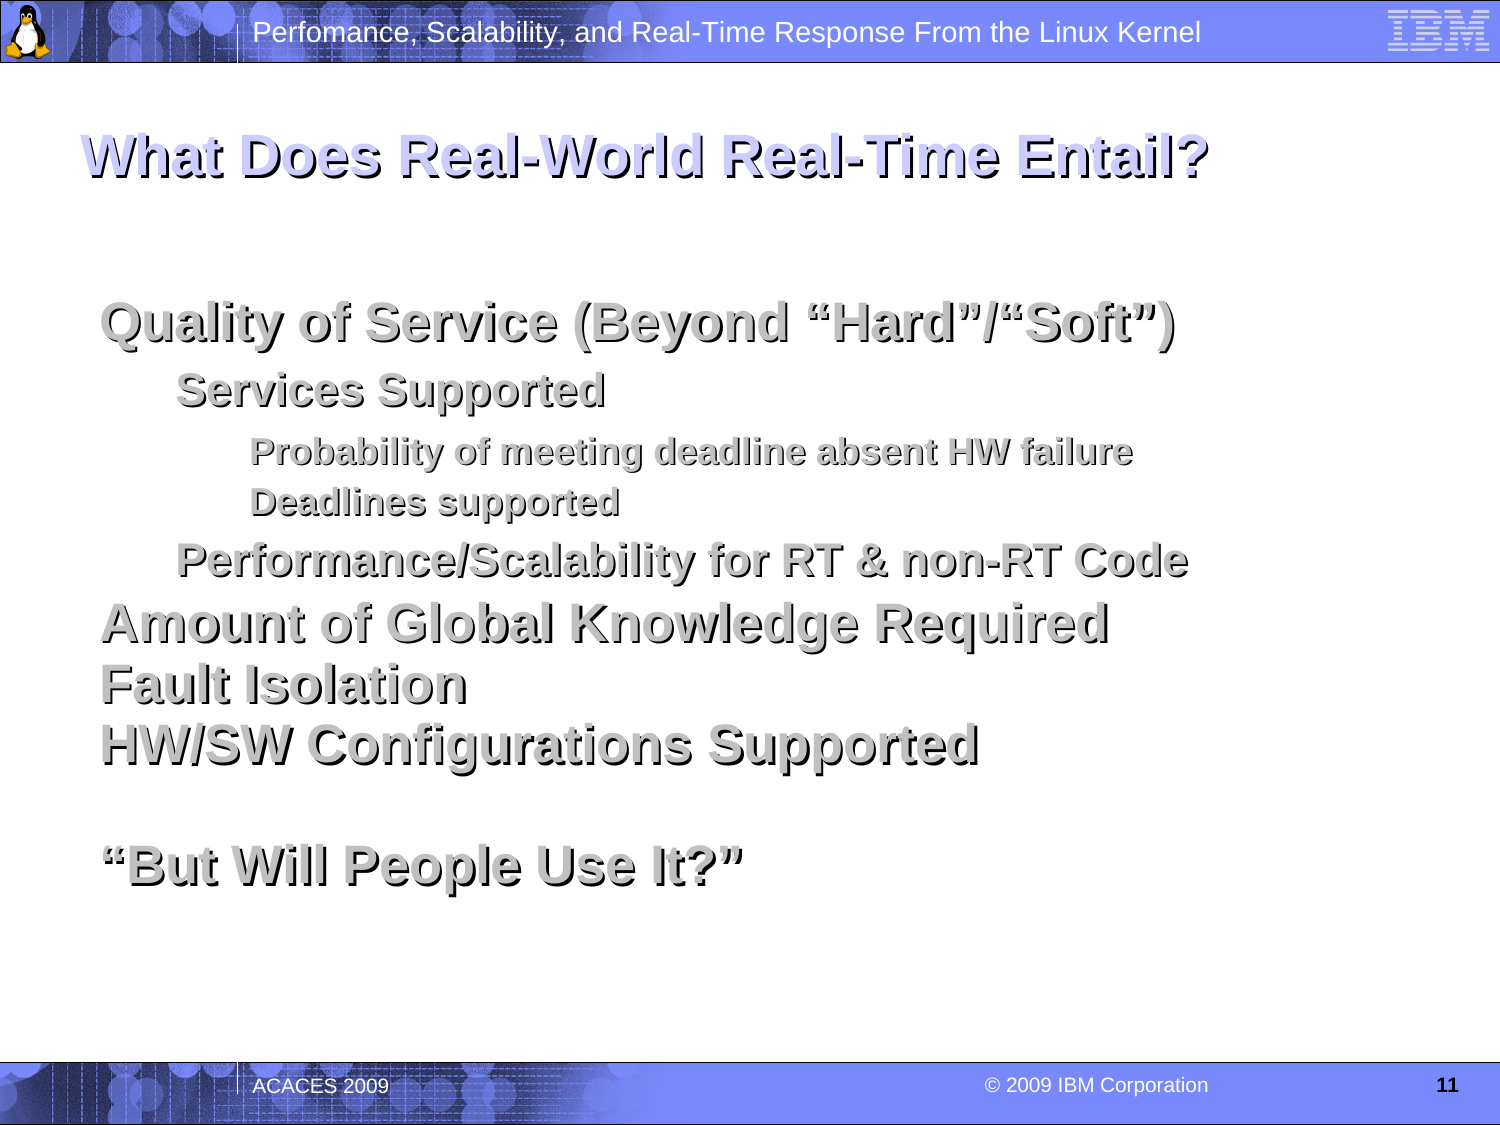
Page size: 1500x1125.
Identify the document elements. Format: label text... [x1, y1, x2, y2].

picture [1, 1, 1500, 62]
title What Does Real-World Real-Time Entail? [79, 124, 1433, 192]
picture [0, 1063, 1500, 1124]
list Quality of Service (Beyond “Hard”/“Soft”) Services Supported Probability of meeting deadline absent HW failure Deadlines supported Performance/Scalability for RT & non-RT Code Amount of Global Knowledge Required Fault Isolation HW/SW Configurations Supported “But Will People Use It?” [99, 291, 1389, 1022]
